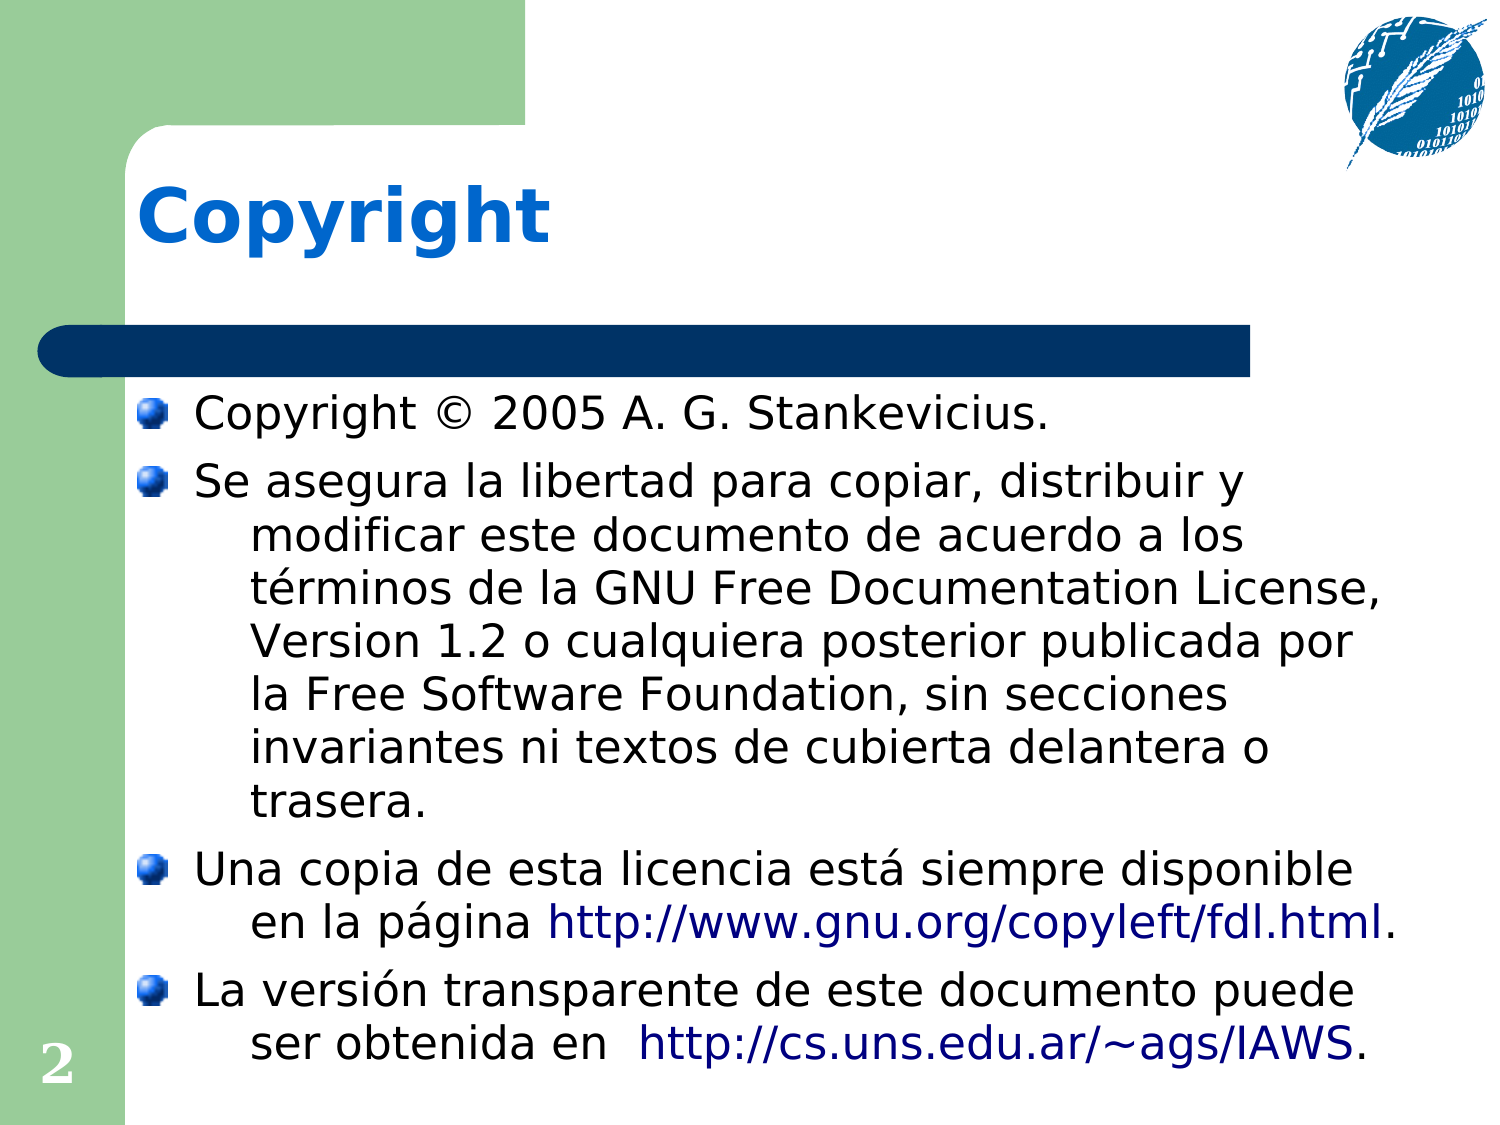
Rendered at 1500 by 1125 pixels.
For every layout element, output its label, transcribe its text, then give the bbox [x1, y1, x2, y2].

picture [1416, 140, 1425, 149]
picture [1341, 15, 1487, 172]
picture [1436, 127, 1450, 136]
picture [1427, 138, 1431, 148]
picture [1433, 139, 1440, 147]
list Copyright © 2005 A. G. Stankevicius. Se asegura la libertad para copiar, distribuir y modificar este documento de acuerdo a los términos de la GNU Free Documentation License, Version 1.2 o cualquiera posterior publicada por la Free Software Foundation, sin secciones invariantes ni textos de cubierta delantera o trasera. Una copia de esta licencia está siempre disponible en la página http://www.gnu.org/copyleft/fdl.html. La versión transparente de este documento puede ser obtenida en http://cs.uns.edu.ar/~ags/IAWS. [137, 387, 1400, 1045]
title Copyright [136, 136, 1414, 301]
